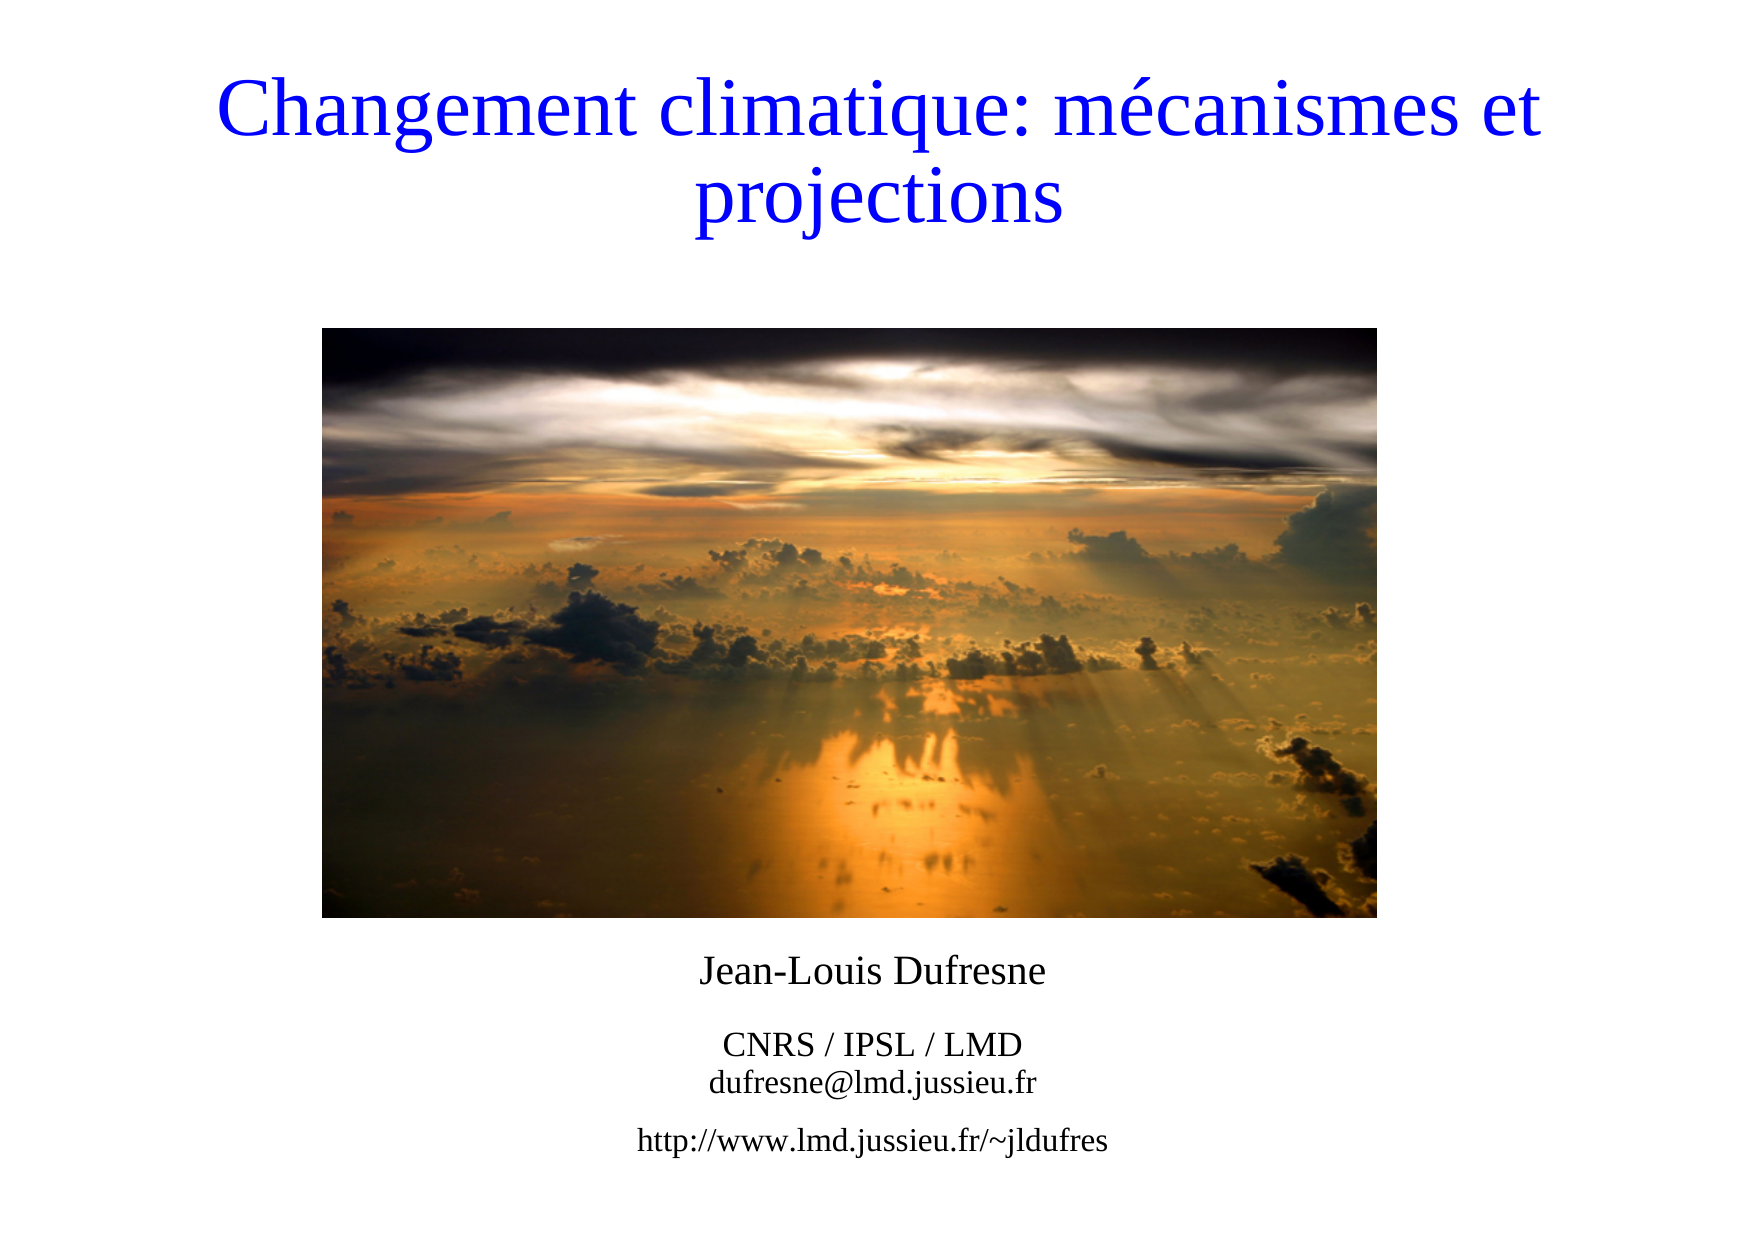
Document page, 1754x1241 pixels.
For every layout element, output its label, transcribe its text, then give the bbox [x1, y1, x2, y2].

picture [322, 328, 1377, 918]
text_box Changement climatique: mécanismes et projections [132, 66, 1628, 240]
text_box Jean-Louis Dufresne CNRS / IPSL / LMD dufresne@lmd.jussieu.fr http://www.lmd.jussieu.fr/~jldufres [265, 942, 1481, 1167]
